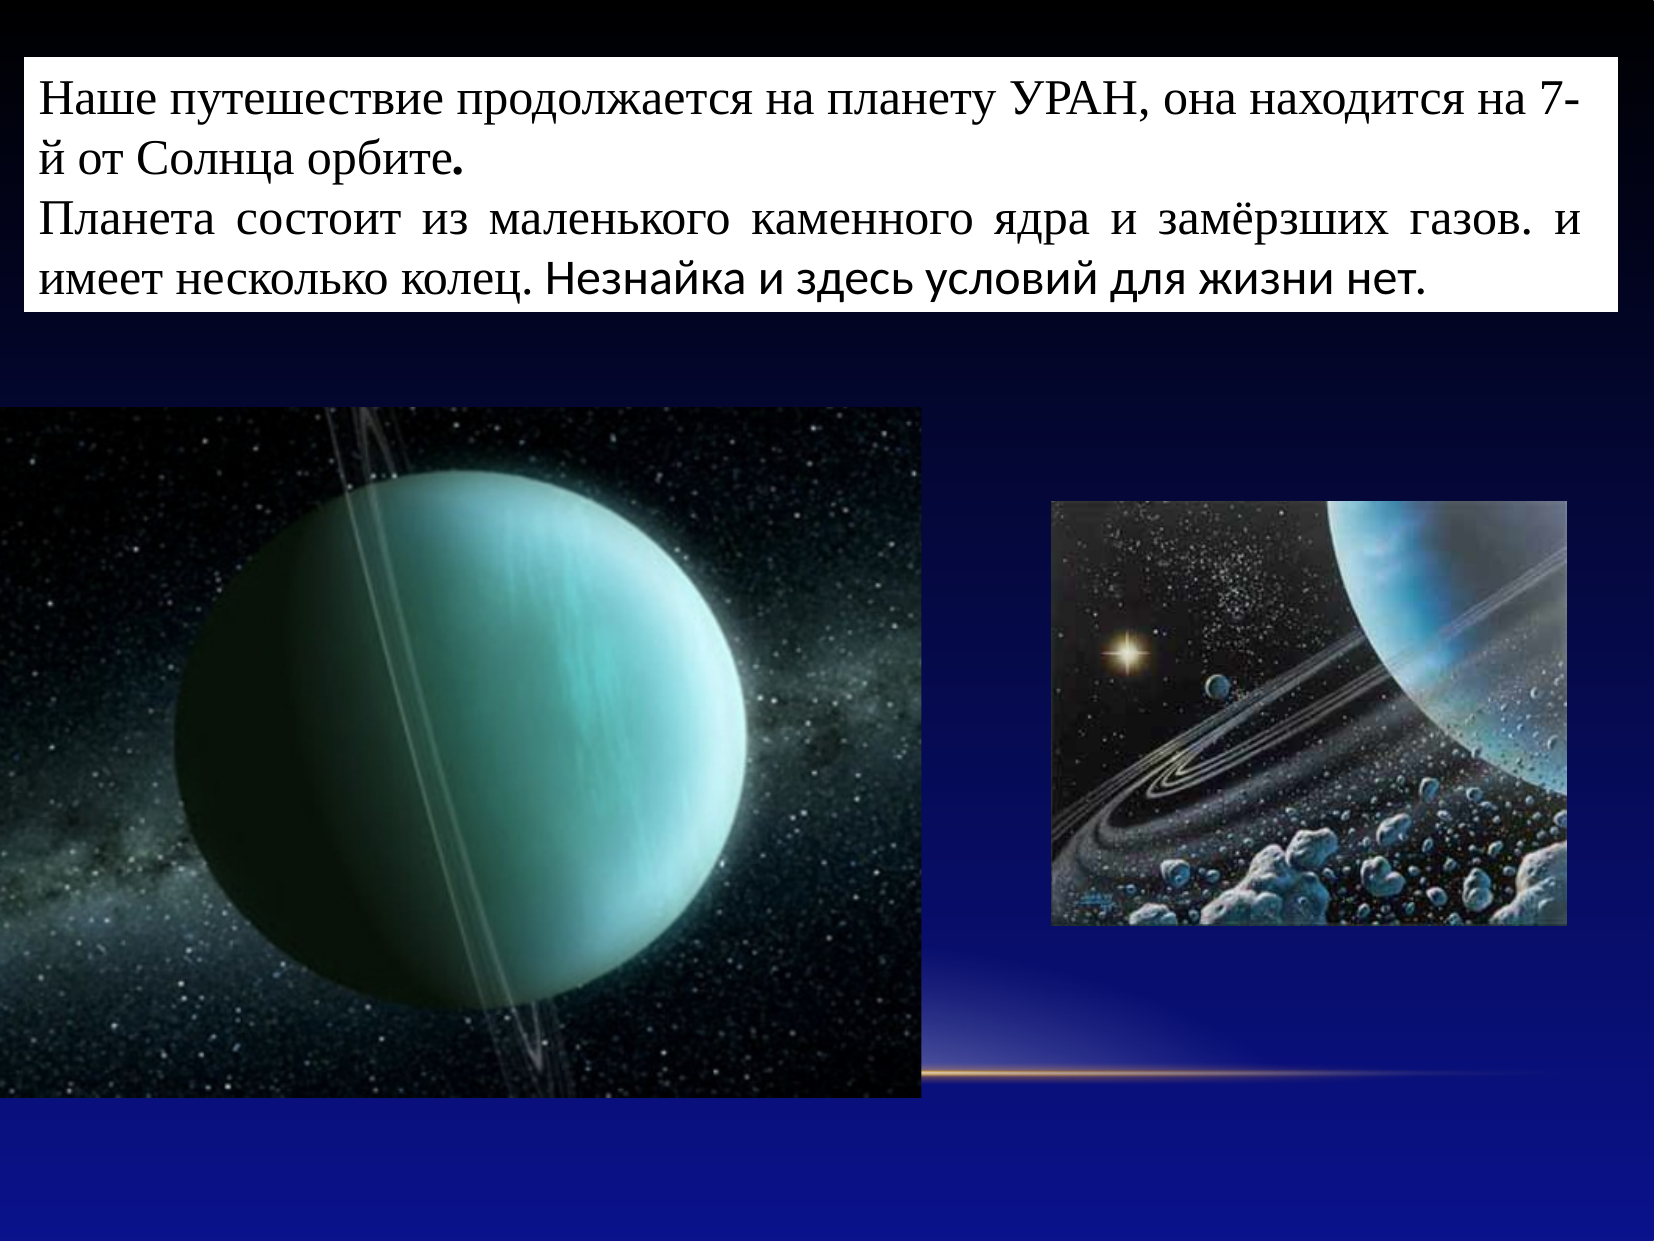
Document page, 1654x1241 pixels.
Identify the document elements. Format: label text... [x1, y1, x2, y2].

picture [0, 407, 922, 1098]
picture [1051, 501, 1567, 926]
text_box Наше путешествие продолжается на планету УРАН, она находится на 7-й от Солнца орбите. Планета состоит из маленького каменного ядра и замёрзших газов. и имеет несколько колец. Незнайка и здесь условий для жизни нет. [24, 57, 1618, 312]
